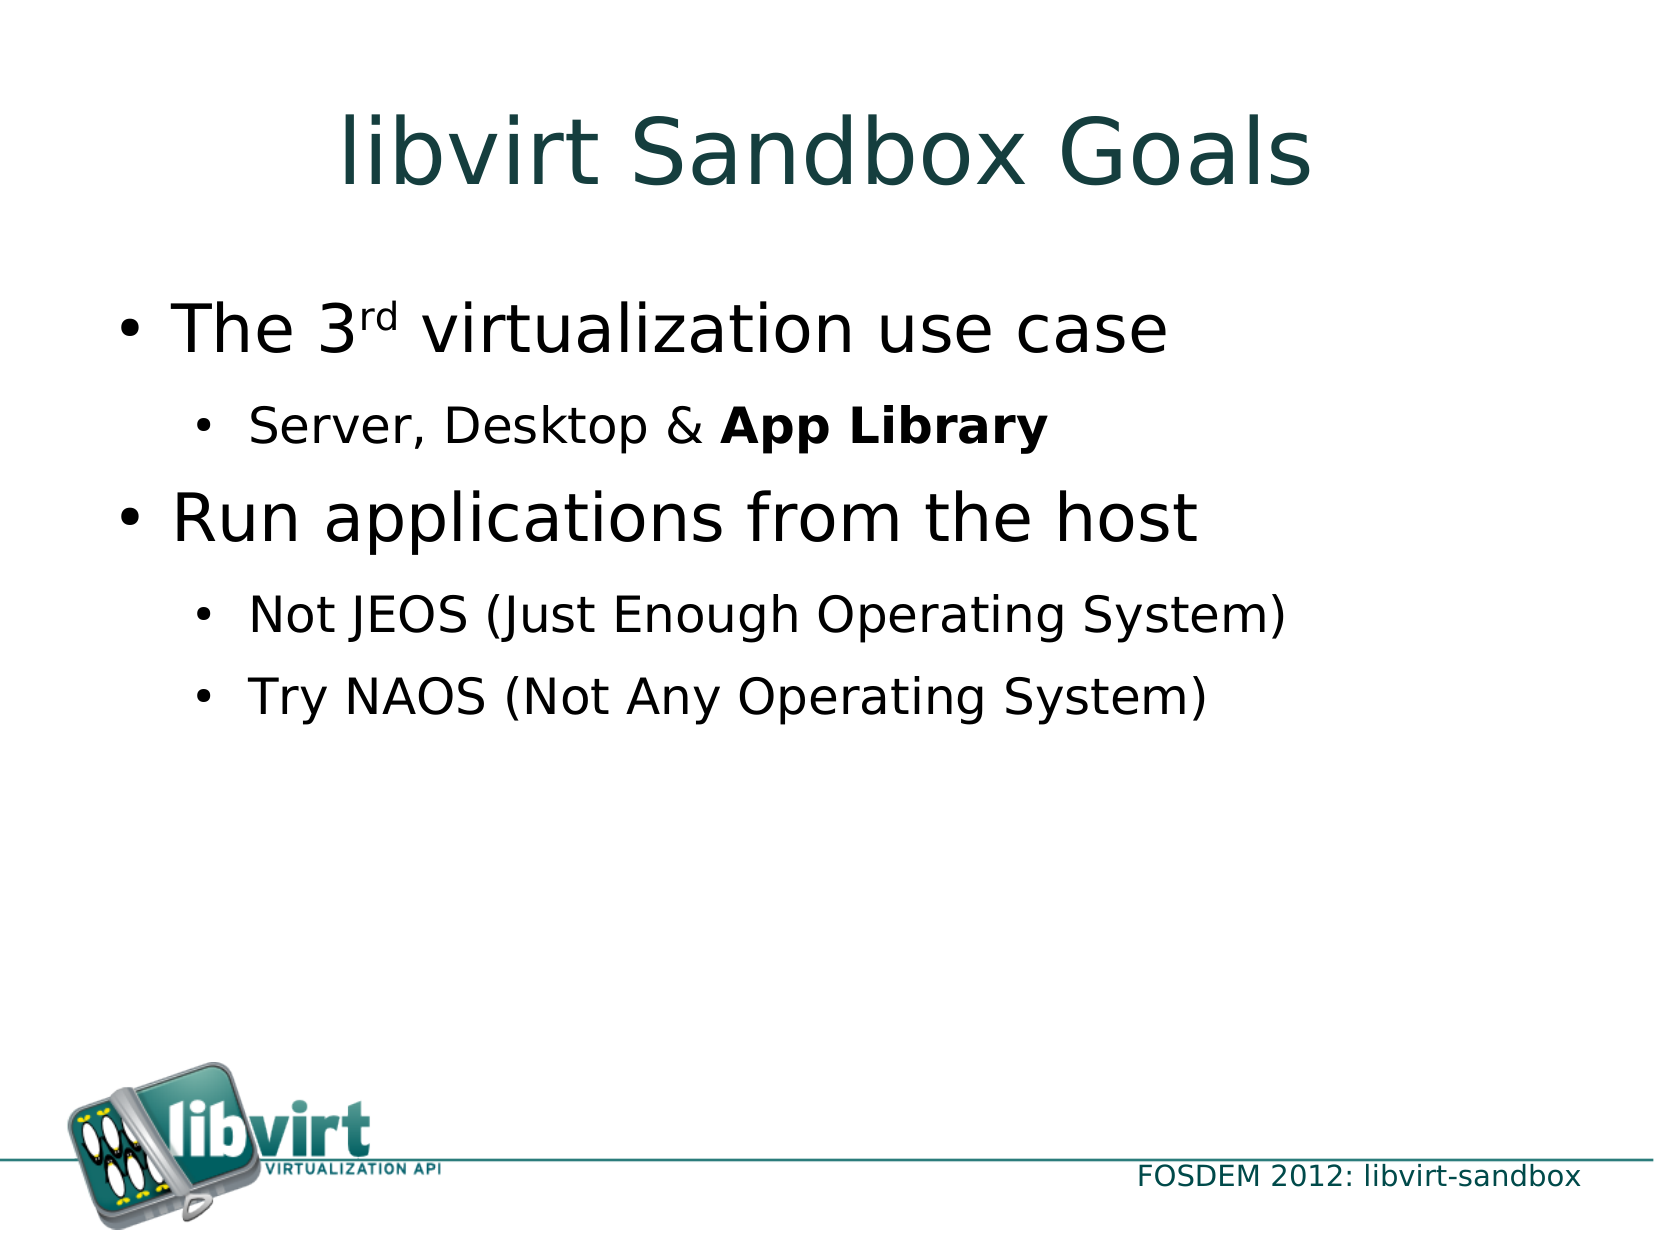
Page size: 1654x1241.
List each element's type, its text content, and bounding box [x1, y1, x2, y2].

picture [0, 1062, 1654, 1230]
list The 3rd virtualization use case Server, Desktop & App Library Run applications from the host Not JEOS (Just Enough Operating System) Try NAOS (Not Any Operating System) [82, 290, 1571, 1062]
text_box FOSDEM 2012: libvirt-sandbox [1122, 1151, 1654, 1211]
title libvirt Sandbox Goals [82, 49, 1571, 257]
